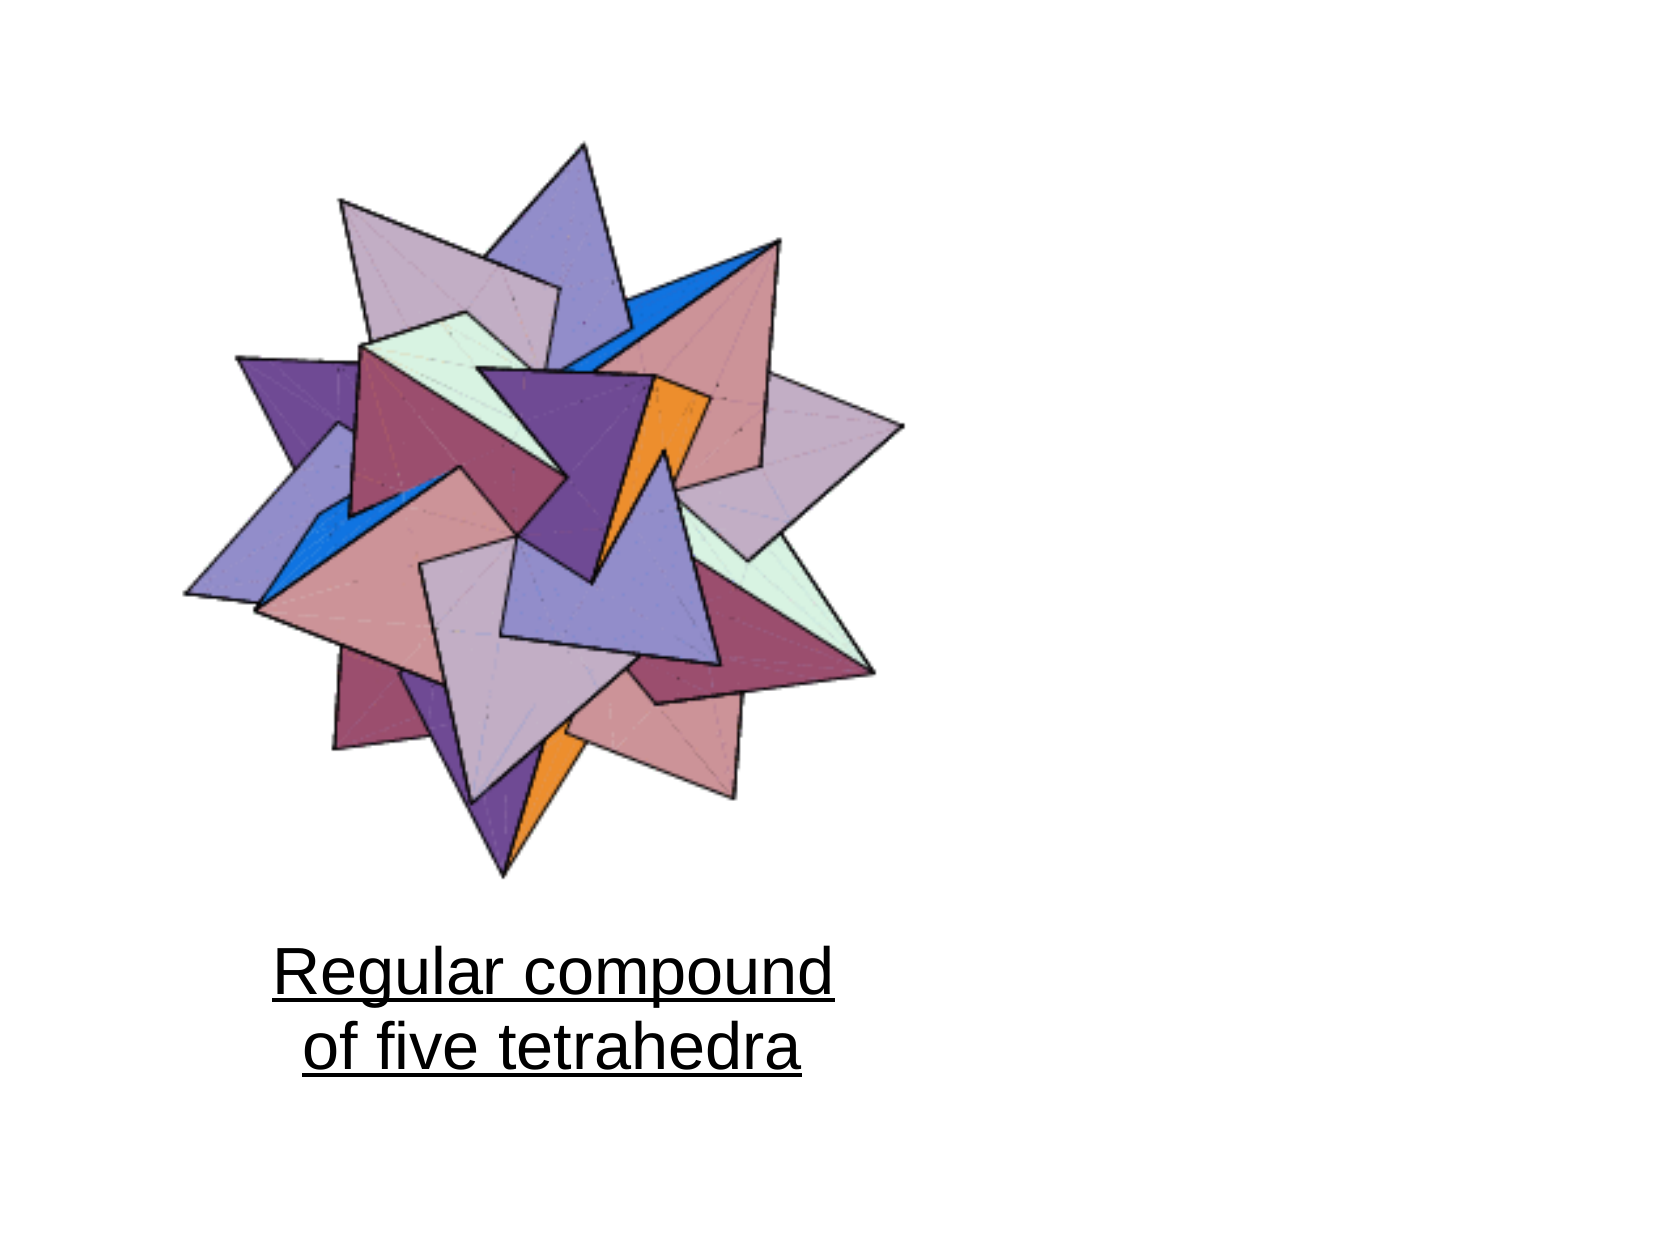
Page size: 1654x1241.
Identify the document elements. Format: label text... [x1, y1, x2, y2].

picture [147, 121, 934, 908]
list Regular compound of five tetrahedra [177, 934, 857, 1084]
